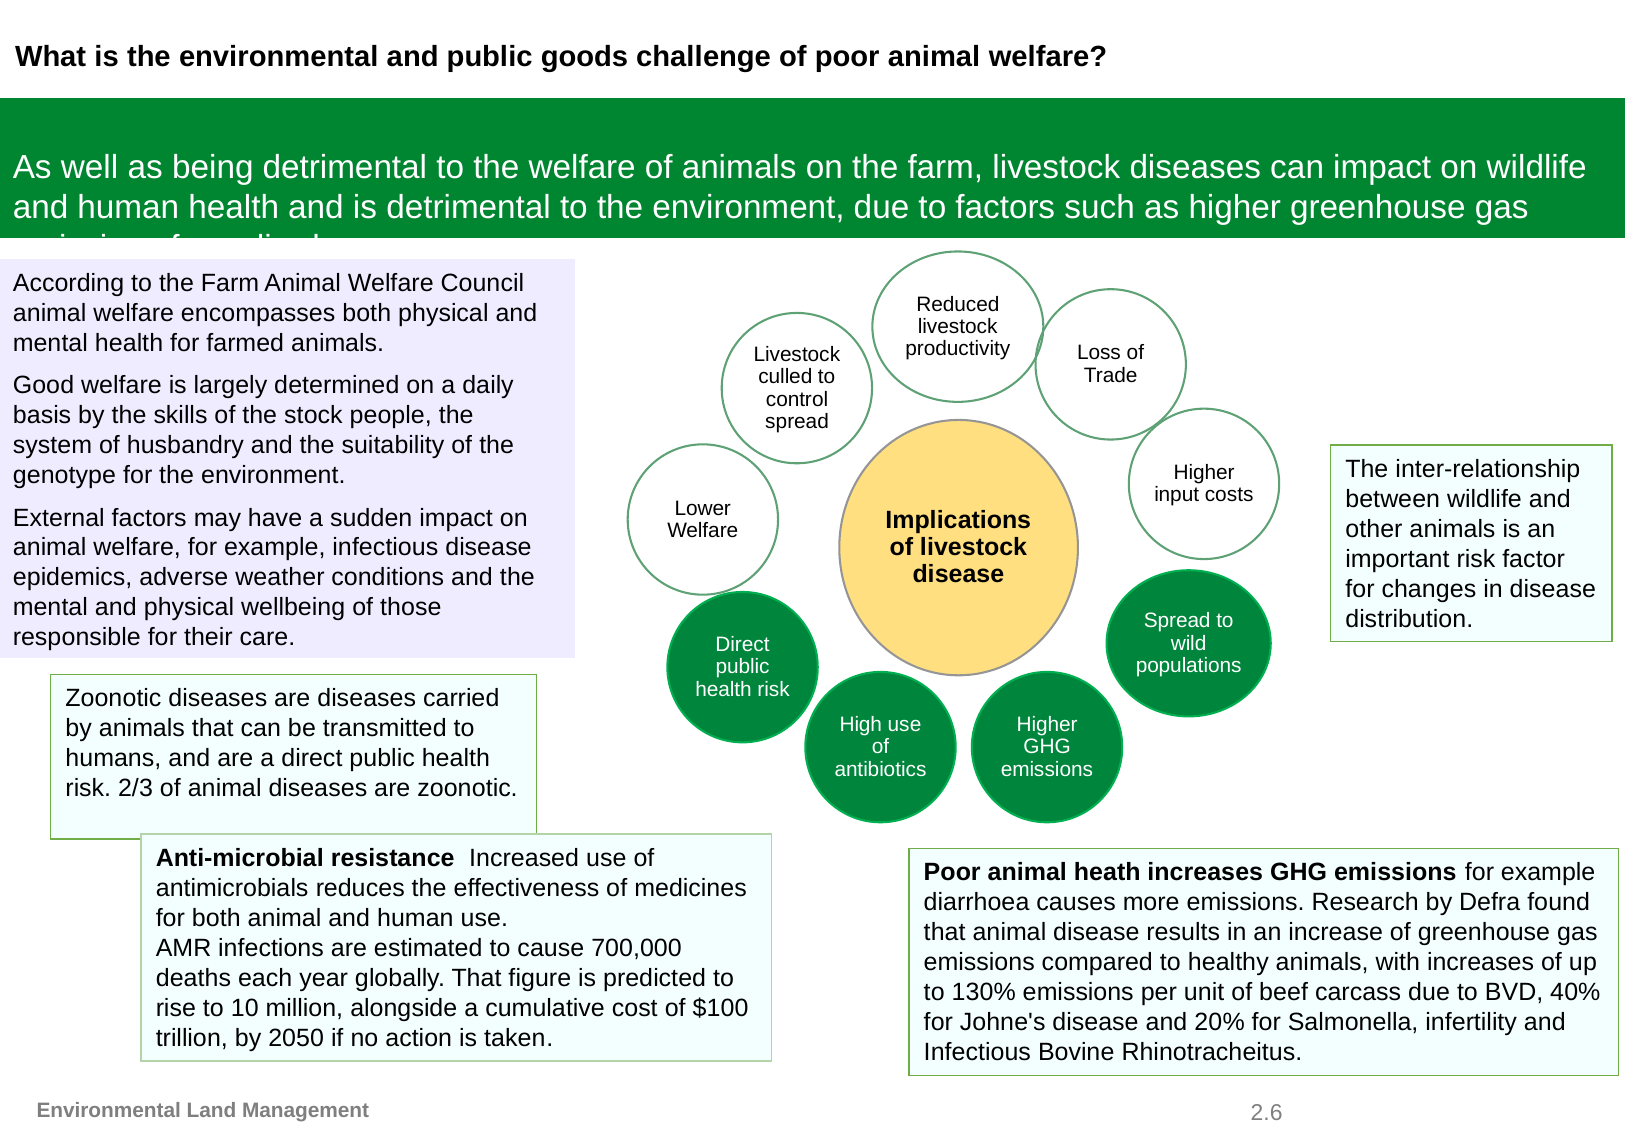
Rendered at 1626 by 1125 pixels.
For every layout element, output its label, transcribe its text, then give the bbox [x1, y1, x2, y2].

text_box Spread to wild populations [1106, 570, 1271, 717]
text_box The inter-relationship between wildlife and other animals is an important risk factor for changes in disease distribution. [1330, 444, 1613, 642]
text_box 2.6 [1235, 1081, 1602, 1125]
text_box Reduced livestock productivity [872, 251, 1044, 402]
text_box Higher input costs [1128, 408, 1280, 560]
text_box According to the Farm Animal Welfare Council animal welfare encompasses both physical and mental health for farmed animals. Good welfare is largely determined on a daily basis by the skills of the stock people, the system of husbandry and the suitability of the genotype for the environment. External factors may have a sudden impact on animal welfare, for example, infectious disease epidemics, adverse weather conditions and the mental and physical wellbeing of those responsible for their care. [0, 259, 575, 658]
text_box As well as being detrimental to the welfare of animals on the farm, livestock diseases can impact on wildlife and human health and is detrimental to the environment, due to factors such as higher greenhouse gas emissions from diarrhoea. [0, 98, 1625, 238]
text_box Direct public health risk [667, 591, 818, 743]
text_box Implications of livestock disease [839, 419, 1078, 676]
text_box High use of antibiotics [805, 671, 956, 823]
text_box What is the environmental and public goods challenge of poor animal welfare? [0, 29, 1128, 98]
text_box Lower Welfare [627, 444, 779, 595]
text_box Loss of Trade [1035, 289, 1186, 440]
text_box Higher GHG emissions [971, 671, 1123, 823]
text_box Environmental Land Management [37, 1097, 375, 1122]
text_box Zoonotic diseases are diseases carried by animals that can be transmitted to humans, and are a direct public health risk. 2/3 of animal diseases are zoonotic. [50, 674, 537, 811]
text_box Anti-microbial resistance Increased use of antimicrobials reduces the effectiveness of medicines for both animal and human use. AMR infections are estimated to cause 700,000 deaths each year globally. That figure is predicted to rise to 10 million, alongside a cumulative cost of $100 trillion, by 2050 if no action is taken. [140, 833, 772, 1062]
text_box Poor animal heath increases GHG emissions for example diarrhoea causes more emissions. Research by Defra found that animal disease results in an increase of greenhouse gas emissions compared to healthy animals, with increases of up to 130% emissions per unit of beef carcass due to BVD, 40% for Johne's disease and 20% for Salmonella, infertility and Infectious Bovine Rhinotracheitus. [908, 848, 1619, 1076]
text_box Livestock culled to control spread [721, 312, 873, 464]
